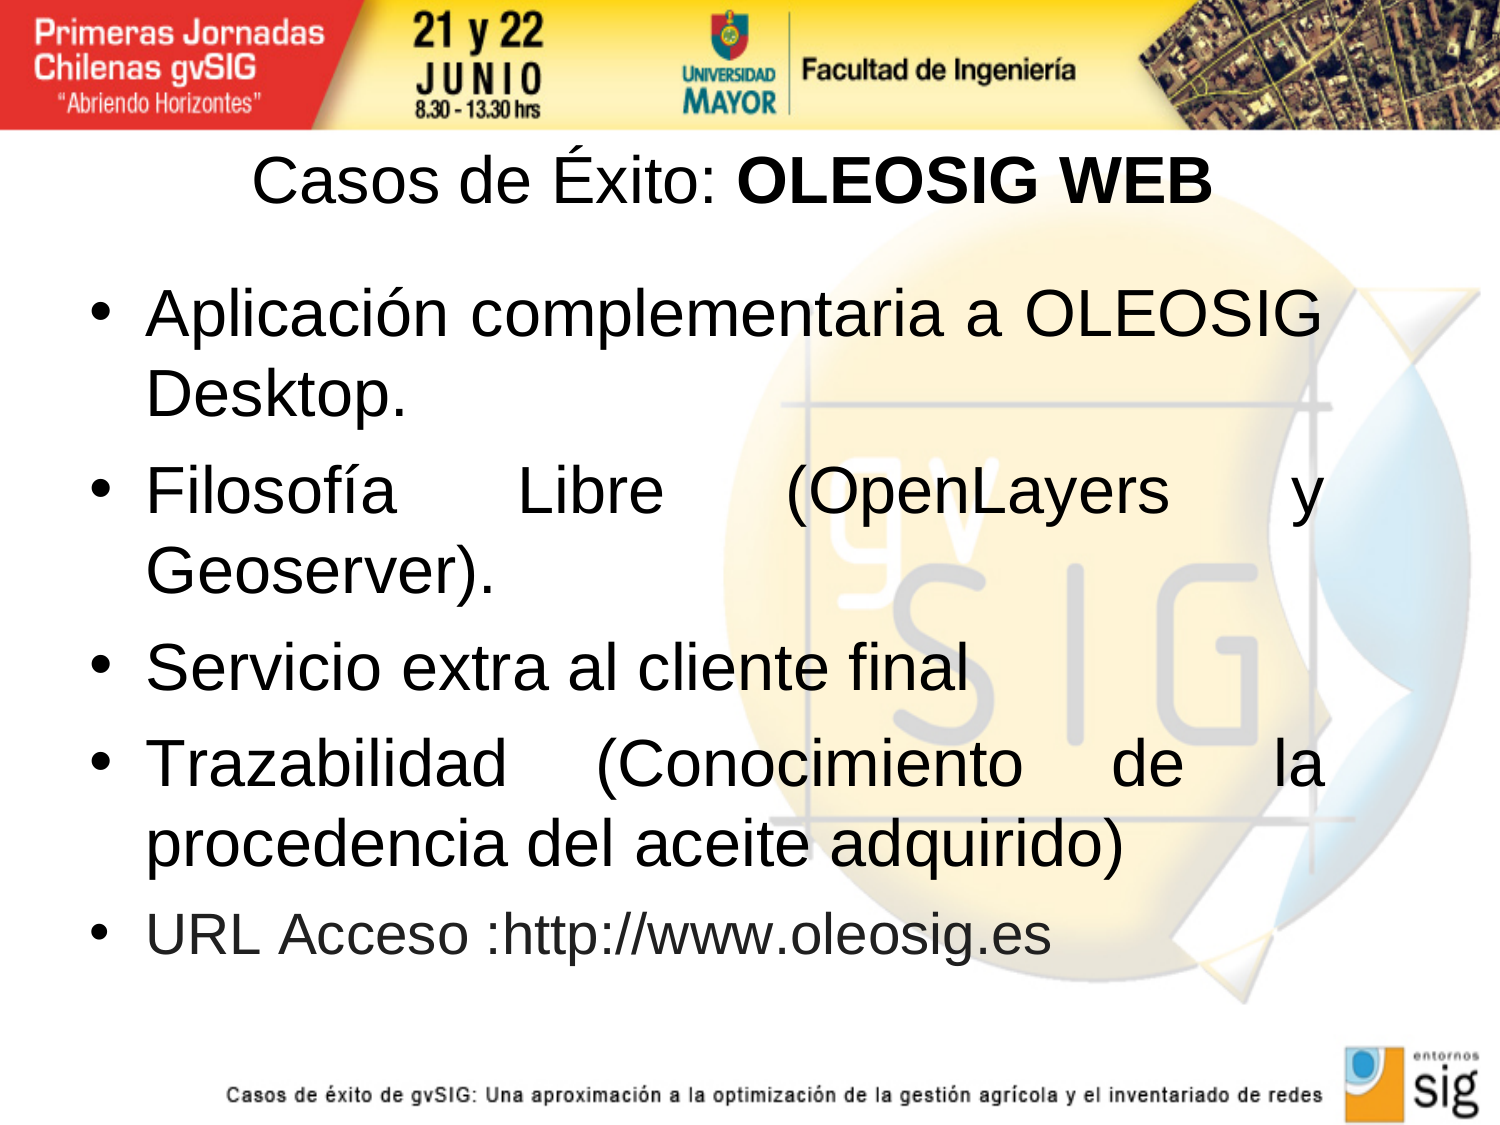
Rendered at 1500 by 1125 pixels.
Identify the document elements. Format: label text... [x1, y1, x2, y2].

list Aplicación complementaria a OLEOSIG Desktop. Filosofía Libre (OpenLayers y Geoserver). Servicio extra al cliente final Trazabilidad (Conocimiento de la procedencia del aceite adquirido) URL Acceso :http://www.oleosig.es [74, 262, 1341, 1125]
picture [0, 0, 1500, 1125]
title Casos de Éxito: OLEOSIG WEB [58, 93, 1409, 261]
